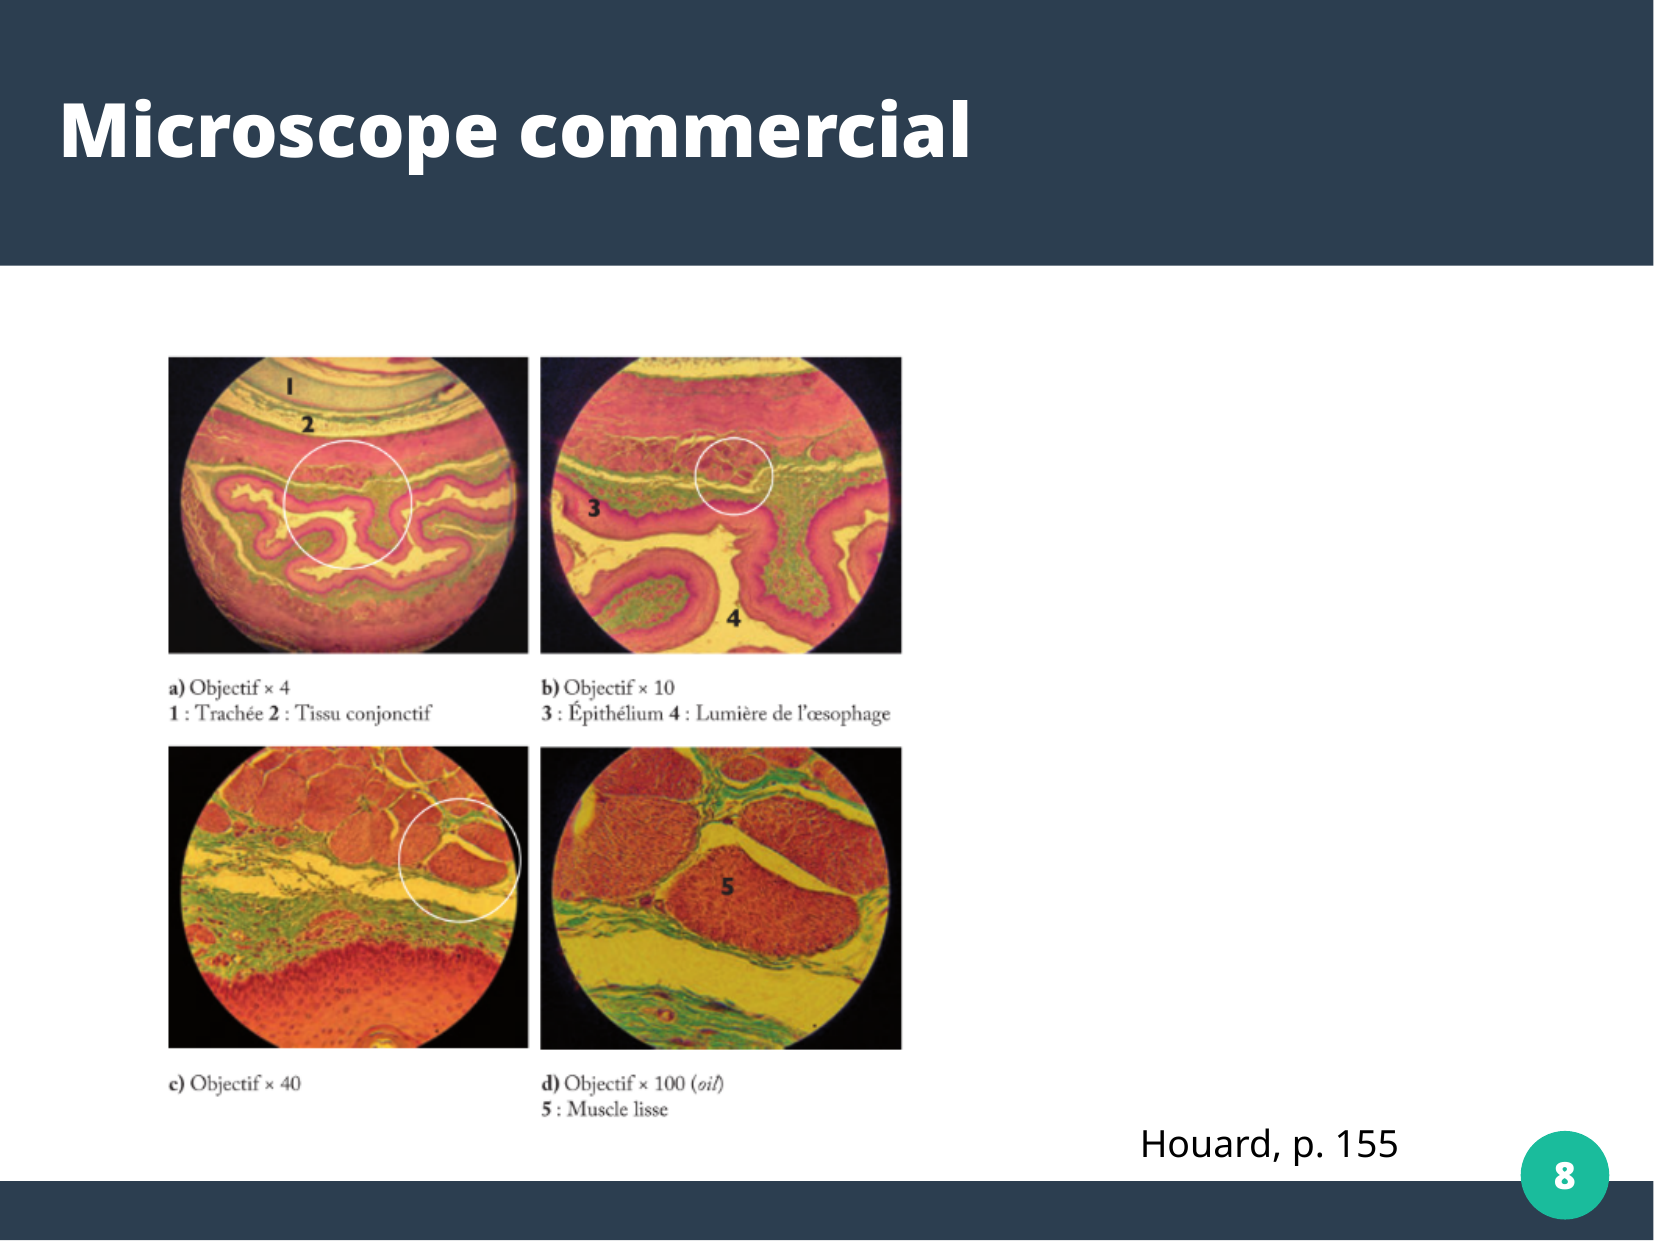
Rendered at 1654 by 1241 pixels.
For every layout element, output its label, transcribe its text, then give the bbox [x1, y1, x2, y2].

text_box Houard, p. 155 [1125, 1110, 1441, 1212]
title Microscope commercial [59, 49, 1595, 207]
picture [150, 345, 939, 1126]
